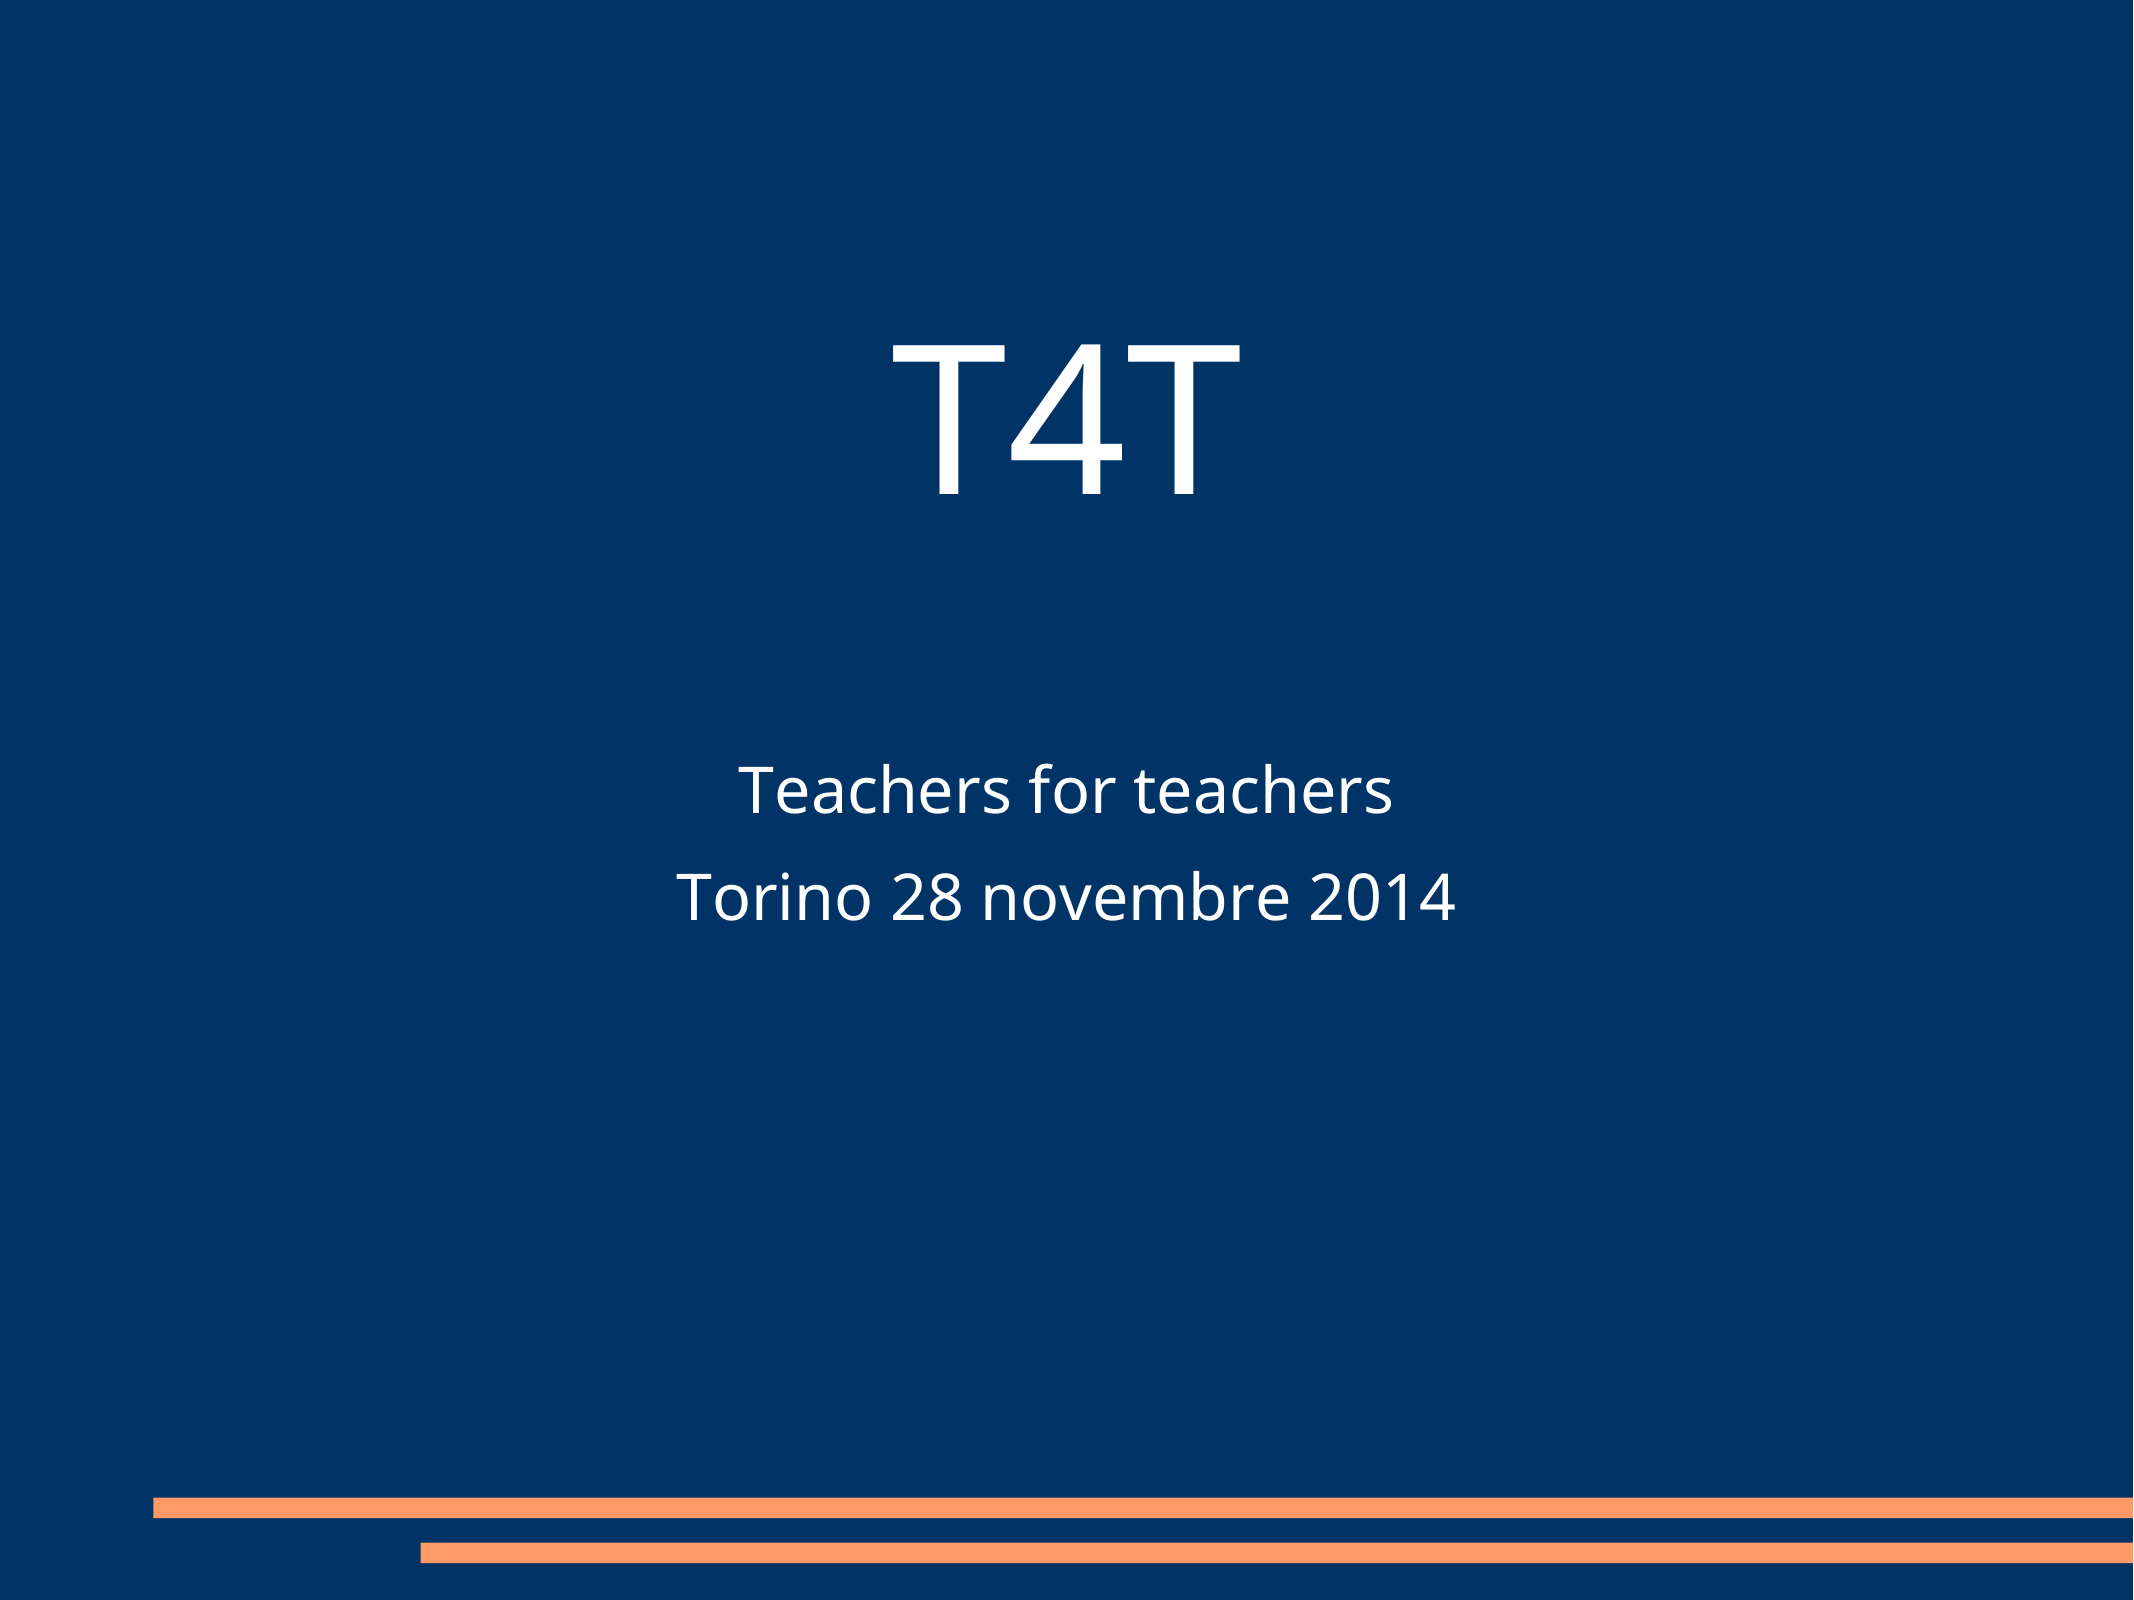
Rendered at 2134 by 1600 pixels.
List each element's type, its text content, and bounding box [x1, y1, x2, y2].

title T4T [208, 127, 1925, 544]
list Teachers for teachers Torino 28 novembre 2014 [208, 741, 1925, 1015]
